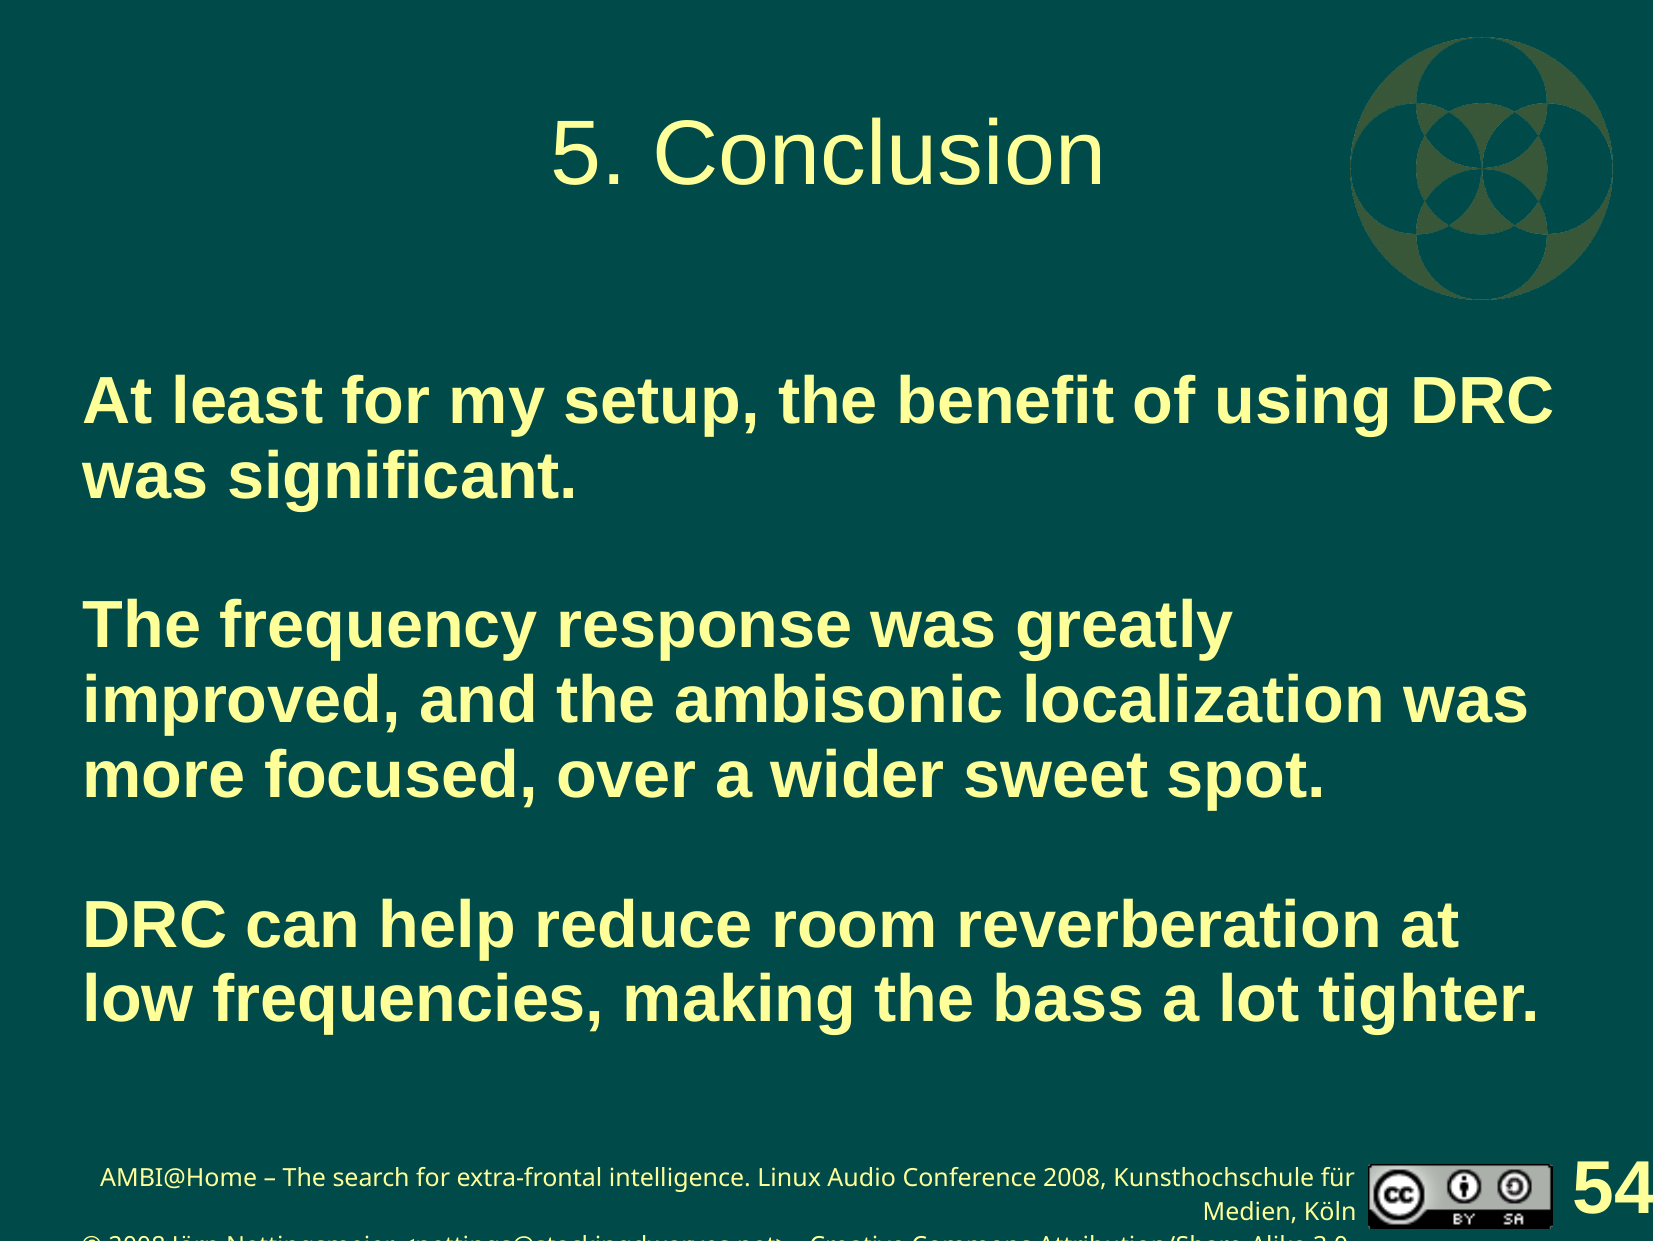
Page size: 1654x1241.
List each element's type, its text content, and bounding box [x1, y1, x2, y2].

picture [1368, 1164, 1553, 1229]
picture [1350, 37, 1613, 300]
title 5. Conclusion [82, 56, 1576, 250]
subtitle At least for my setup, the benefit of using DRC was significant. The frequency response was greatly improved, and the ambisonic localization was more focused, over a wider sweet spot. DRC can help reduce room reverberation at low frequencies, making the bass a lot tighter. [82, 297, 1571, 1102]
